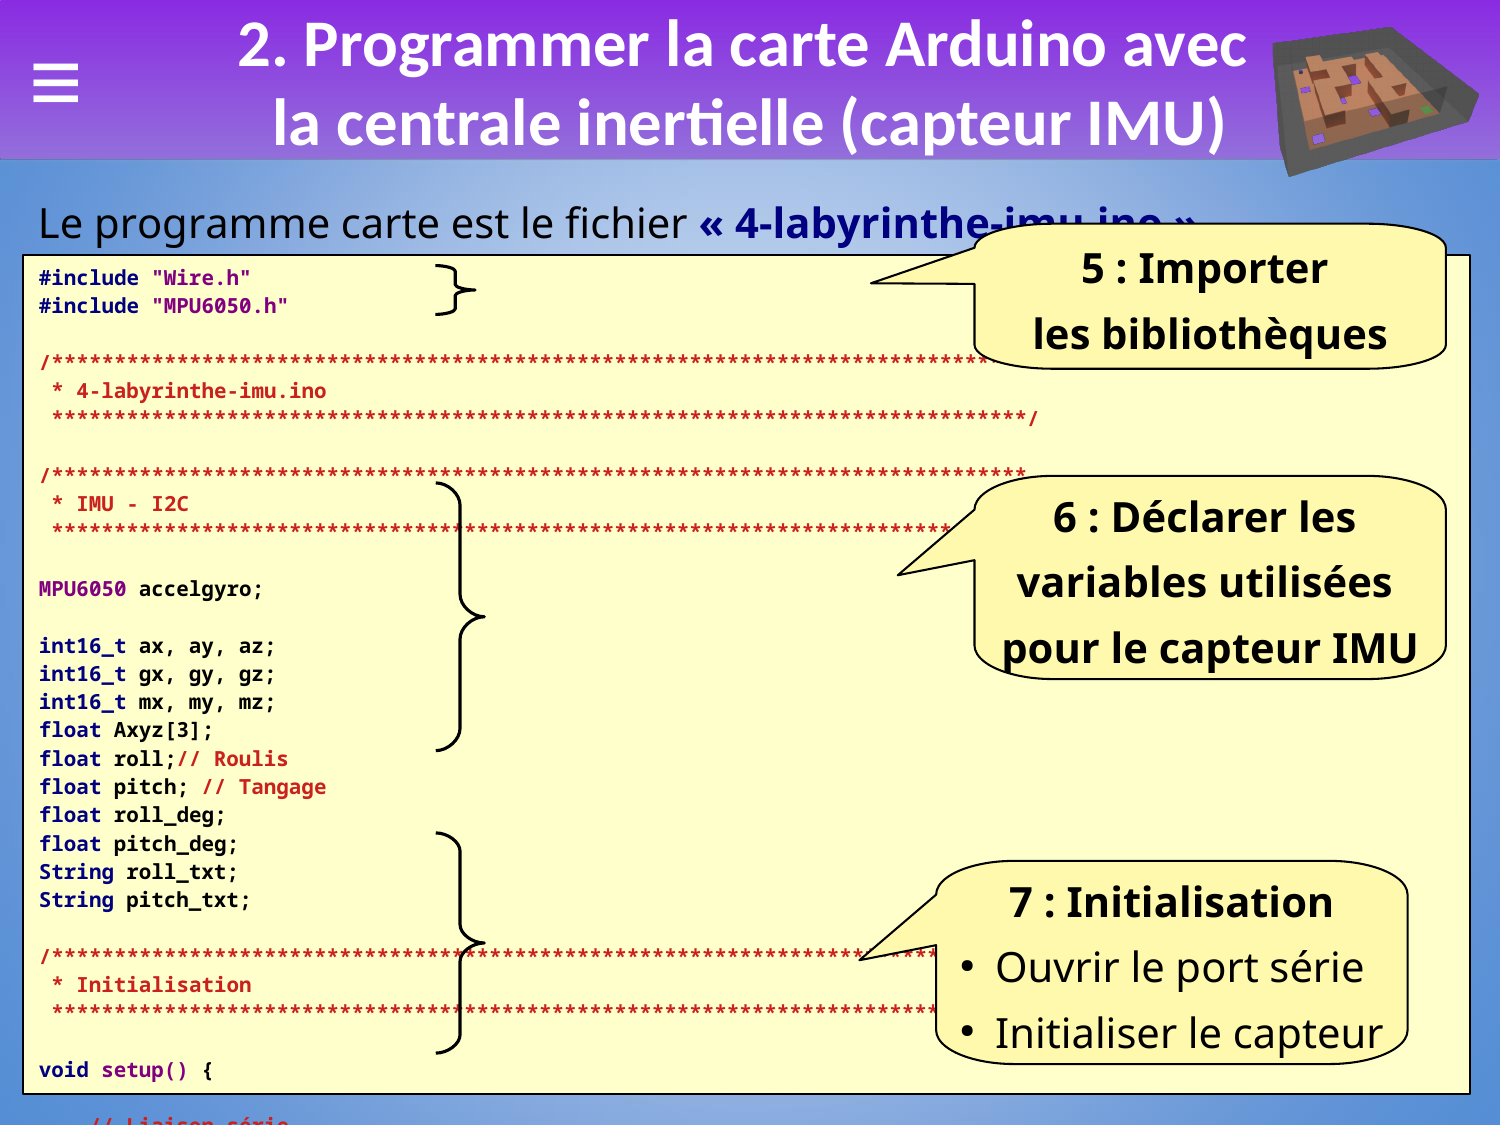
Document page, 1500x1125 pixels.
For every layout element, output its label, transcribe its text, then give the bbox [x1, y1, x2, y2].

text_box 2. Programmer la carte Arduino avec la centrale inertielle (capteur IMU) [0, 0, 1500, 159]
text_box #include "Wire.h" #include "MPU6050.h" /****************************************************************************** * 4-labyrinthe-imu.ino ******************************************************************************/ /****************************************************************************** * IMU - I2C ******************************************************************************/ MPU6050 accelgyro; int16_t ax, ay, az; int16_t gx, gy, gz; int16_t mx, my, mz; float Axyz[3]; float roll;// Roulis float pitch; // Tangage float roll_deg; float pitch_deg; String roll_txt; String pitch_txt; /****************************************************************************** * Initialisation ******************************************************************************/ void setup() { // Liaison série Serial.begin(115200); // IMU Wire.begin(); accelgyro.initialize(); } [23, 254, 1471, 1094]
text_box 6 : Déclarer les variables utilisées pour le capteur IMU [897, 475, 1446, 680]
text_box Le programme carte est le fichier « 4-labyrinthe-imu.ino ». [23, 178, 1491, 266]
text_box 7 : Initialisation Ouvrir le port série Initialiser le capteur [859, 860, 1408, 1065]
picture [0, 27, 1500, 1125]
text_box ≡ [14, 23, 101, 141]
text_box 5 : Importer les bibliothèques [870, 223, 1446, 369]
